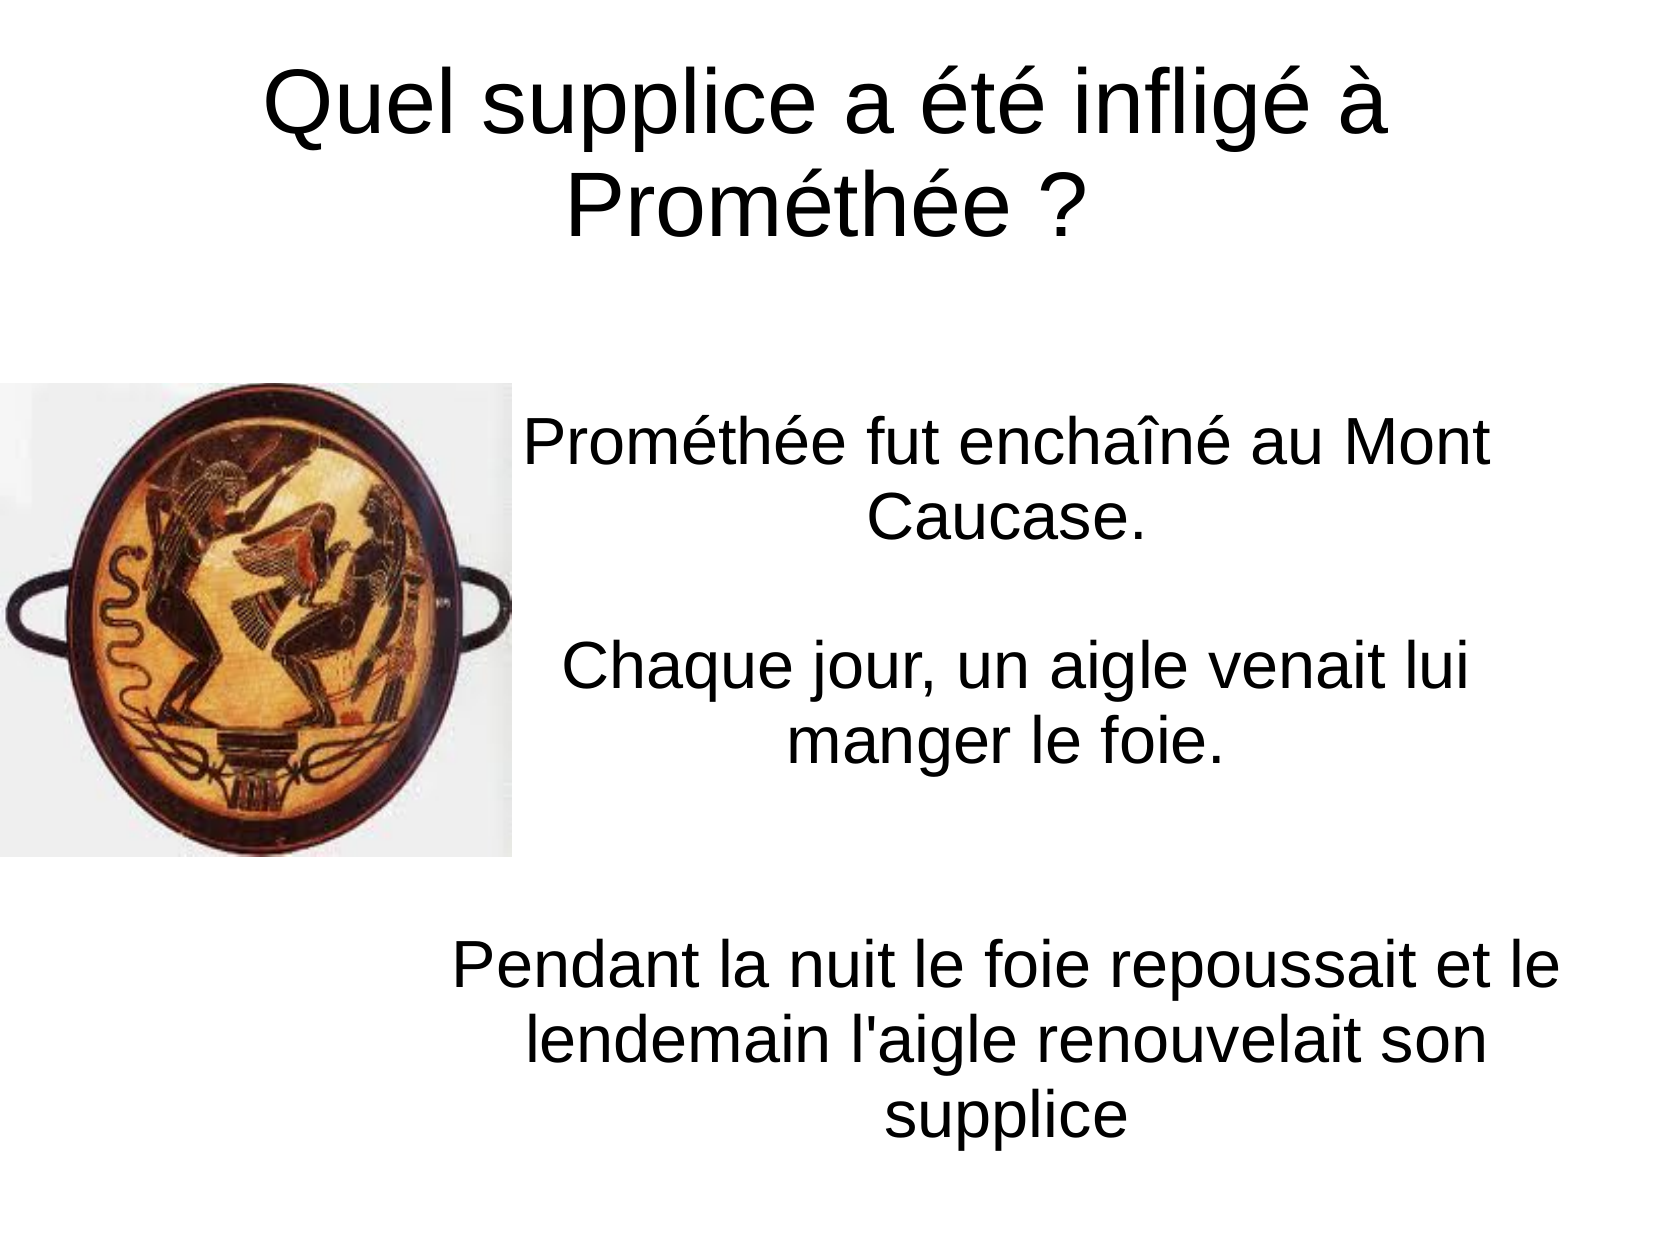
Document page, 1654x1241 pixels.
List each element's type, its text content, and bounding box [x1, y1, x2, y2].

subtitle Prométhée fut enchaîné au Mont Caucase. Chaque jour, un aigle venait lui manger le foie. Pendant la nuit le foie repoussait et le lendemain l'aigle renouvelait son supplice [442, 179, 1571, 1152]
title Quel supplice a été infligé à Prométhée ? [82, 50, 1571, 256]
picture [0, 383, 512, 857]
